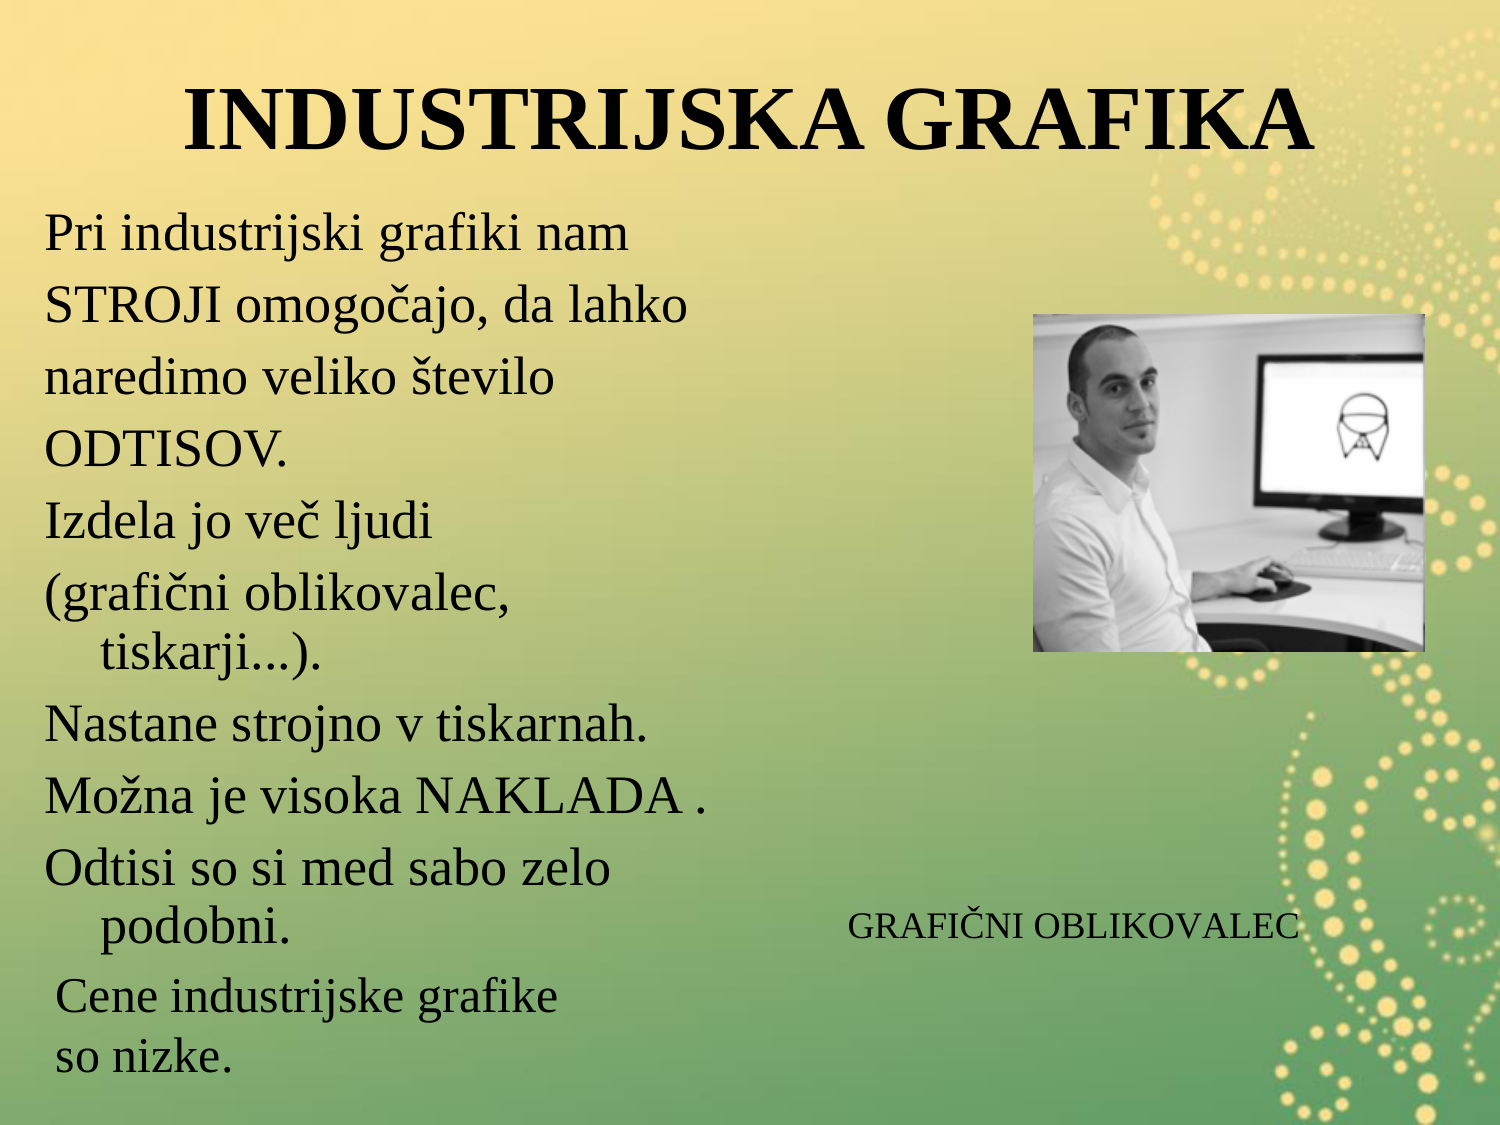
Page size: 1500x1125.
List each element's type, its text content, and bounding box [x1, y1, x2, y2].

title INDUSTRIJSKA GRAFIKA [75, 18, 1426, 207]
text_box Cene industrijske grafike so nizke. [41, 955, 620, 1091]
list Pri industrijski grafiki nam STROJI omogočajo, da lahko naredimo veliko število ODTISOV. Izdela jo več ljudi (grafični oblikovalec, tiskarji...). Nastane strojno v tiskarnah. Možna je visoka NAKLADA . Odtisi so si med sabo zelo podobni. [29, 196, 738, 1109]
text_box [1033, 314, 1425, 652]
text_box GRAFIČNI OBLIKOVALEC [832, 893, 1389, 954]
picture [0, 0, 1500, 1125]
